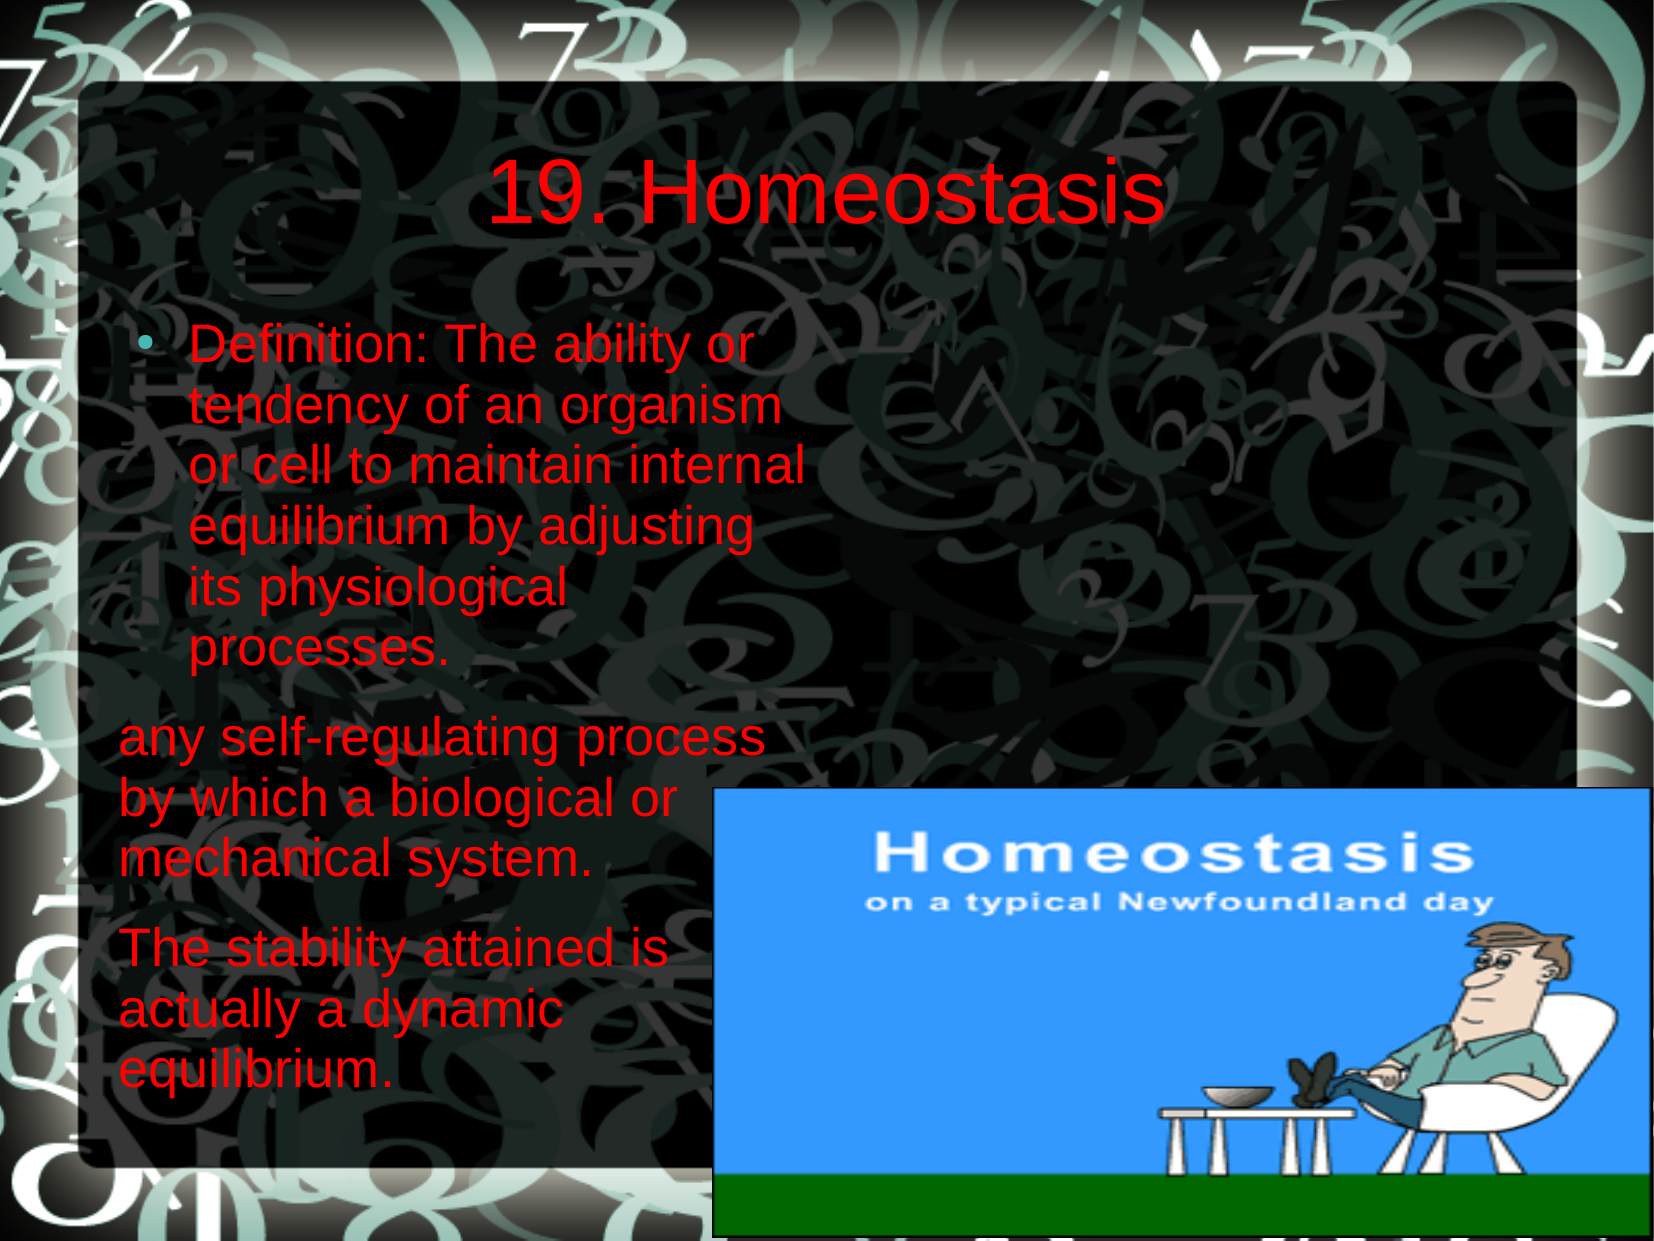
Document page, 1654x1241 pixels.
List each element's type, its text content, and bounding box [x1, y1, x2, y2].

list Definition: The ability or tendency of an organism or cell to maintain internal equilibrium by adjusting its physiological processes. any self-regulating process by which a biological or mechanical system. The stability attained is actually a dynamic equilibrium. [118, 313, 813, 1100]
picture [0, 0, 1654, 1241]
title 19. Homeostasis [82, 95, 1571, 289]
